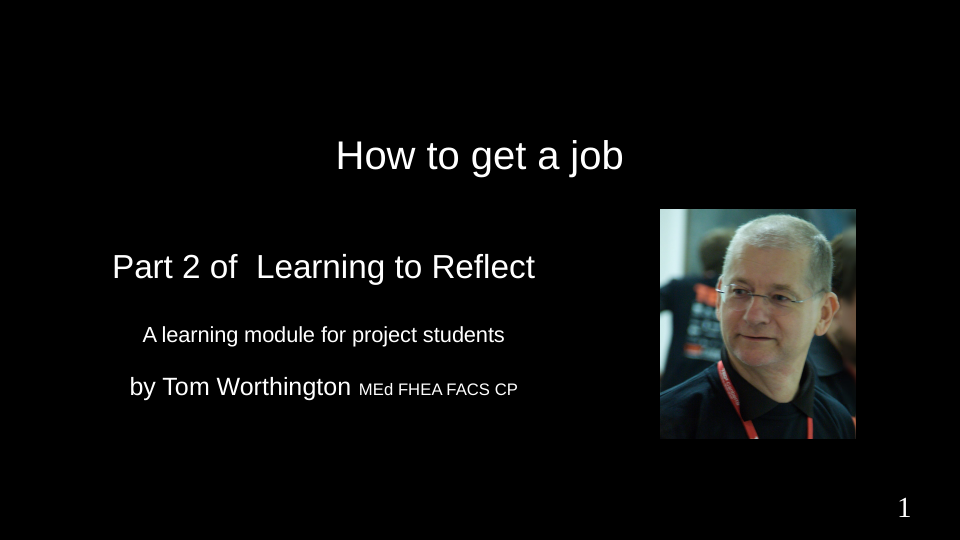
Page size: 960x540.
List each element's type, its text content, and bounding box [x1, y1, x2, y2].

picture [660, 209, 856, 439]
title How to get a job [47, 110, 912, 201]
subtitle Part 2 of Learning to Reflect A learning module for project students by Tom Worthington MEd FHEA FACS CP [47, 208, 601, 440]
